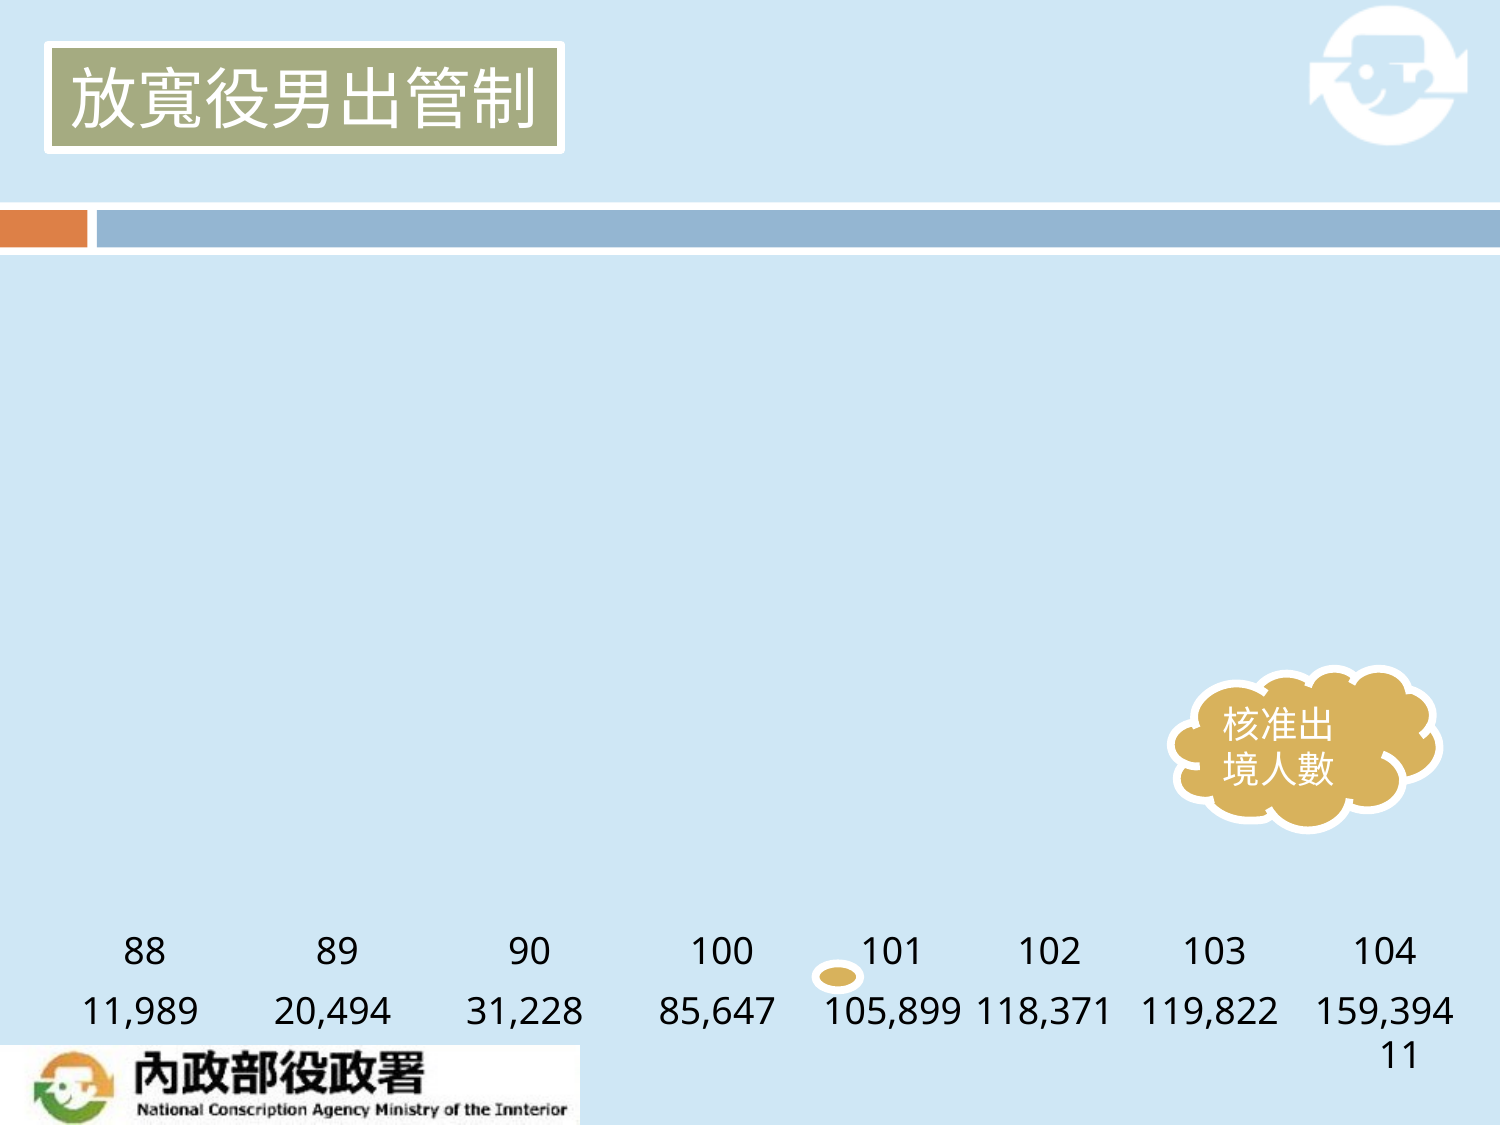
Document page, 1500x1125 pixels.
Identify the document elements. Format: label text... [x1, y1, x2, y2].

slide_number <編號> [1364, 1036, 1452, 1086]
table_header 102 [967, 917, 1132, 983]
picture [0, 1045, 580, 1125]
picture [1305, 0, 1473, 153]
picture [17, 304, 1500, 913]
text_box 放寬役男出管制 [48, 44, 561, 150]
table_cell 105,899 [818, 983, 967, 1036]
table_header 100 [626, 917, 818, 983]
table_header 89 [241, 917, 433, 983]
table_cell 31,228 [433, 983, 626, 1036]
text_box 核准出境人數 [1170, 668, 1440, 831]
table_header 88 [49, 917, 241, 983]
table_cell 159,394 [1297, 983, 1472, 1036]
table_header 90 [433, 917, 626, 983]
text_box 核准出境人數 [815, 963, 861, 991]
table_cell 11,989 [49, 983, 241, 1036]
table_cell 118,371 [967, 983, 1132, 1036]
table_cell 20,494 [241, 983, 433, 1036]
table_cell 85,647 [626, 983, 818, 1036]
table_header 104 [1297, 917, 1472, 983]
table_cell 119,822 [1132, 983, 1297, 1036]
table_header 103 [1132, 917, 1297, 983]
table_header 101 [818, 917, 967, 983]
